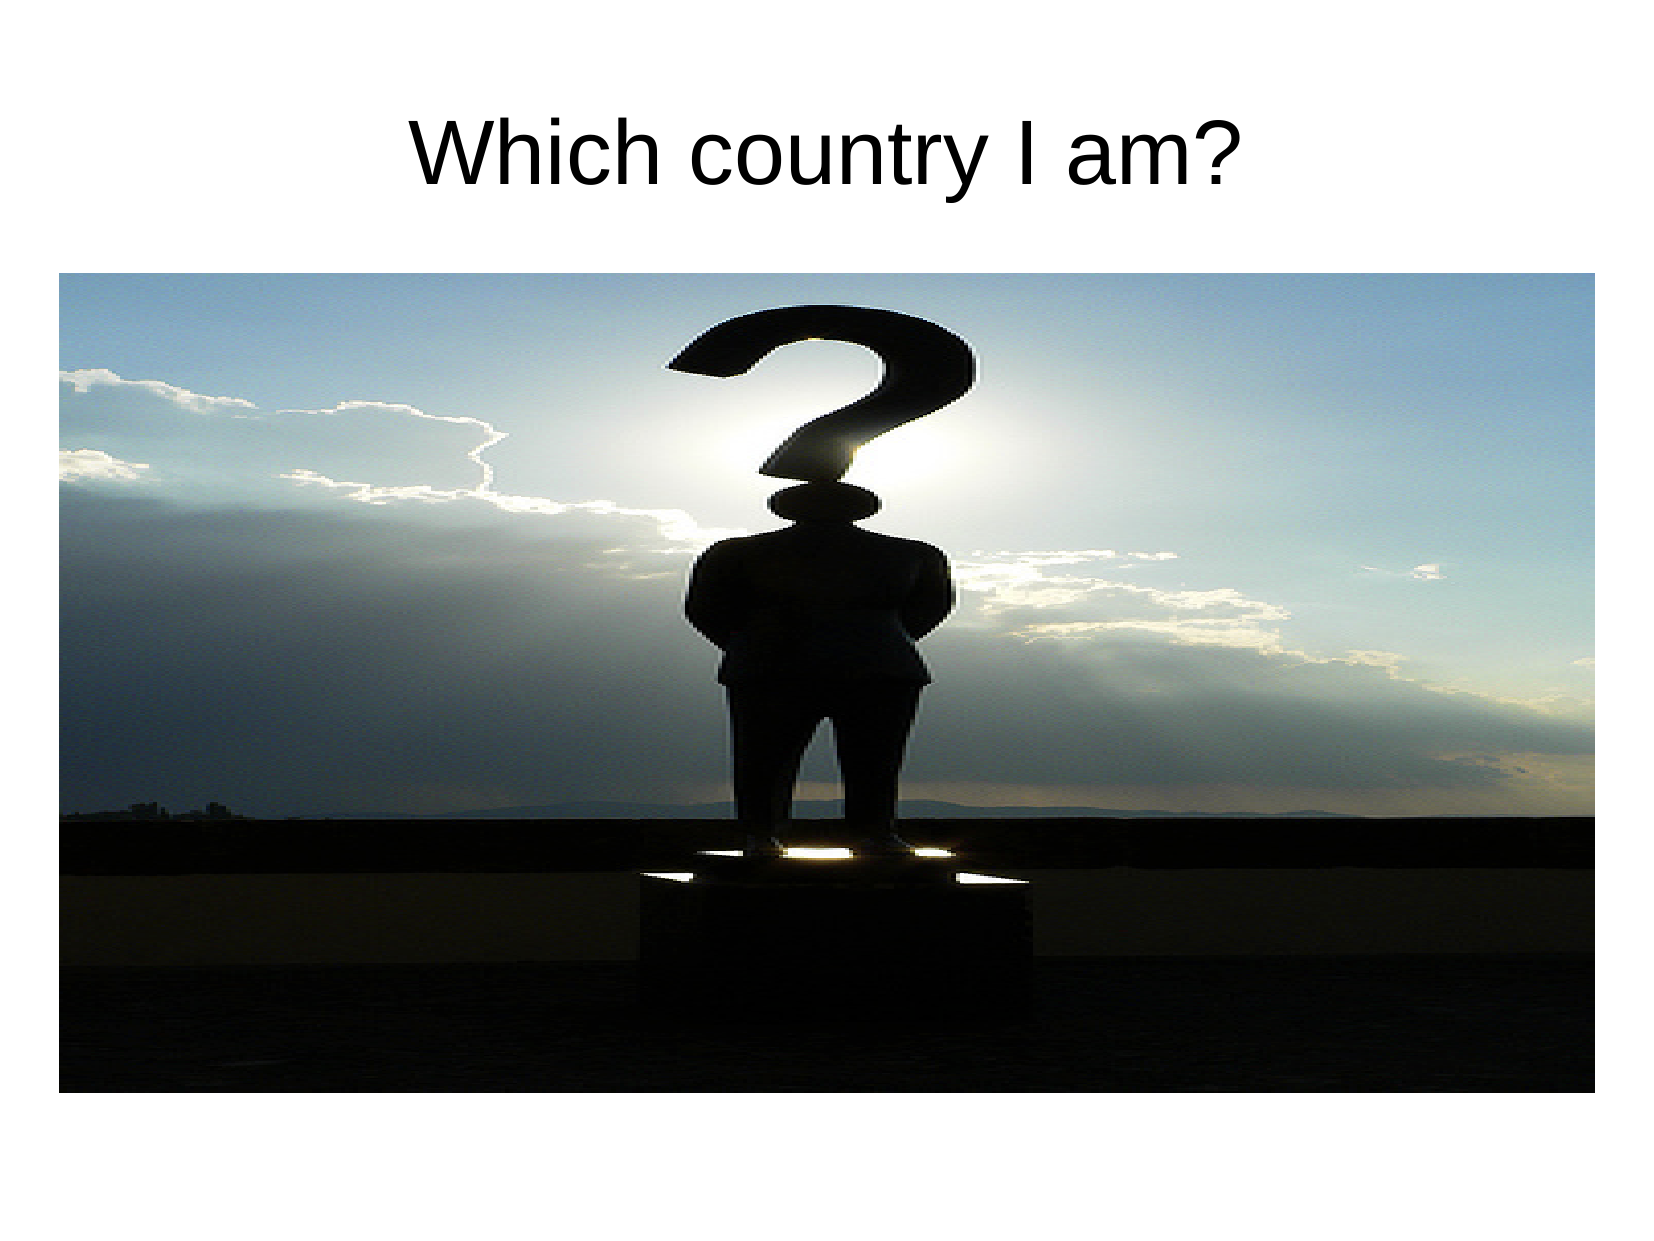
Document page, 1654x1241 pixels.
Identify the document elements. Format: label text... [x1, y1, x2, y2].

title Which country I am? [82, 49, 1571, 257]
picture [59, 273, 1595, 1093]
